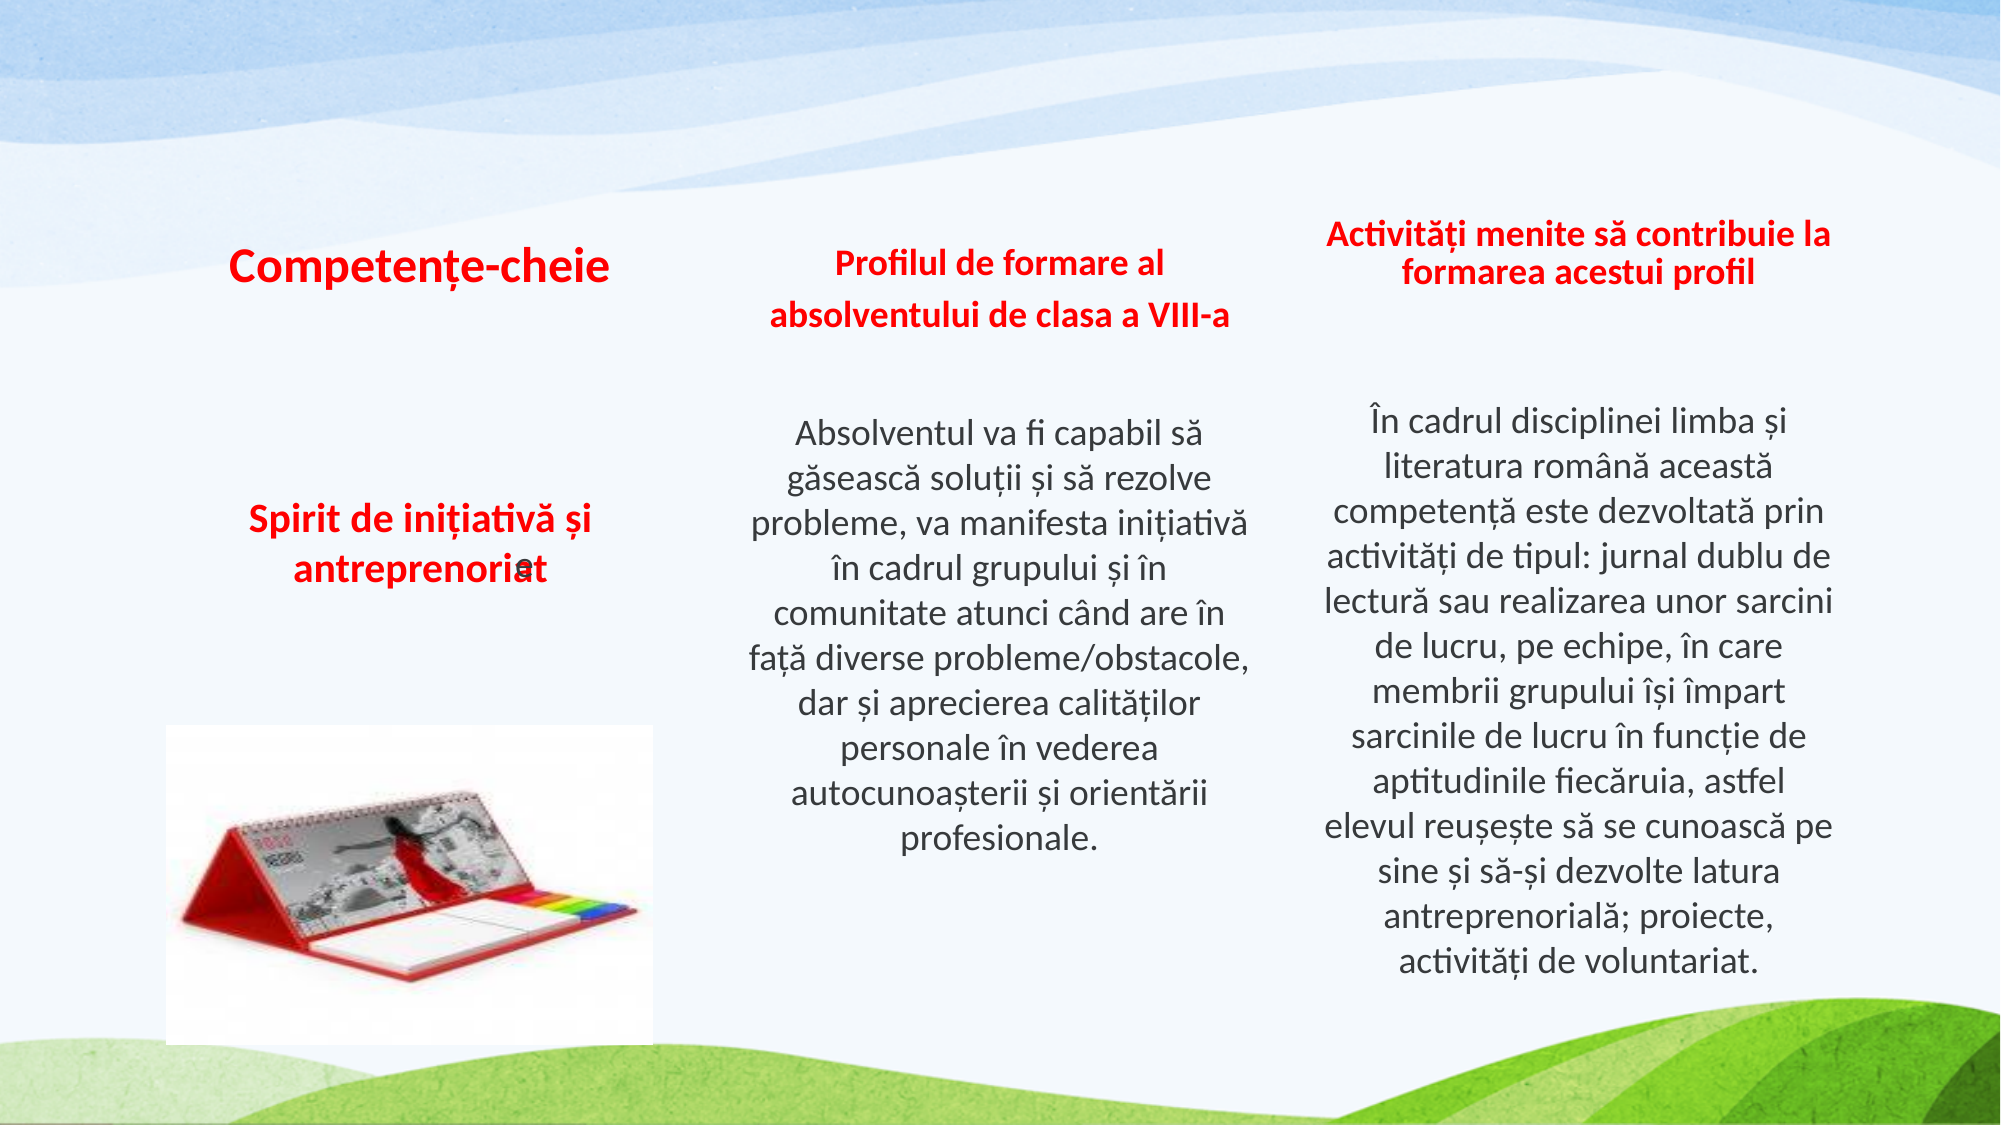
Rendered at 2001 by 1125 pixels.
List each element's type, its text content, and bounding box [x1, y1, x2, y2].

list Spirit de inițiativă și antreprenoriat [149, 482, 692, 951]
list Activități menite să contribuie la formarea acestui profil [1307, 200, 1851, 388]
list Competențe-cheie [149, 221, 692, 389]
picture [0, 0, 2001, 1125]
text_box e [500, 532, 1501, 593]
list În cadrul disciplinei limba și literatura română această competență este dezvoltată prin activități de tipul: jurnal dublu de lectură sau realizarea unor sarcini de lucru, pe echipe, în care membrii grupului își împart sarcinile de lucru în funcție de aptitudinile fiecăruia, astfel elevul reușește să se cunoască pe sine și să-și dezvolte latura antreprenorială; proiecte, activități de voluntariat. [1307, 388, 1851, 950]
list Absolventul va fi capabil să găsească soluții și să rezolve probleme, va manifesta inițiativă în cadrul grupului și în comunitate atunci când are în față diverse probleme/obstacole, dar și aprecierea calităților personale în vederea autocunoașterii și orientării profesionale. [728, 593, 1271, 951]
list Profilul de formare al absolventului de clasa a VIII-a [730, 221, 1271, 400]
list Absolventul va fi capabil să găsească soluții și să rezolve probleme, va manifesta inițiativă în cadrul grupului și în comunitate atunci când are în față diverse probleme/obstacole, dar și aprecierea calităților personale în vederea autocunoașterii și orientării profesionale. [728, 400, 1271, 532]
